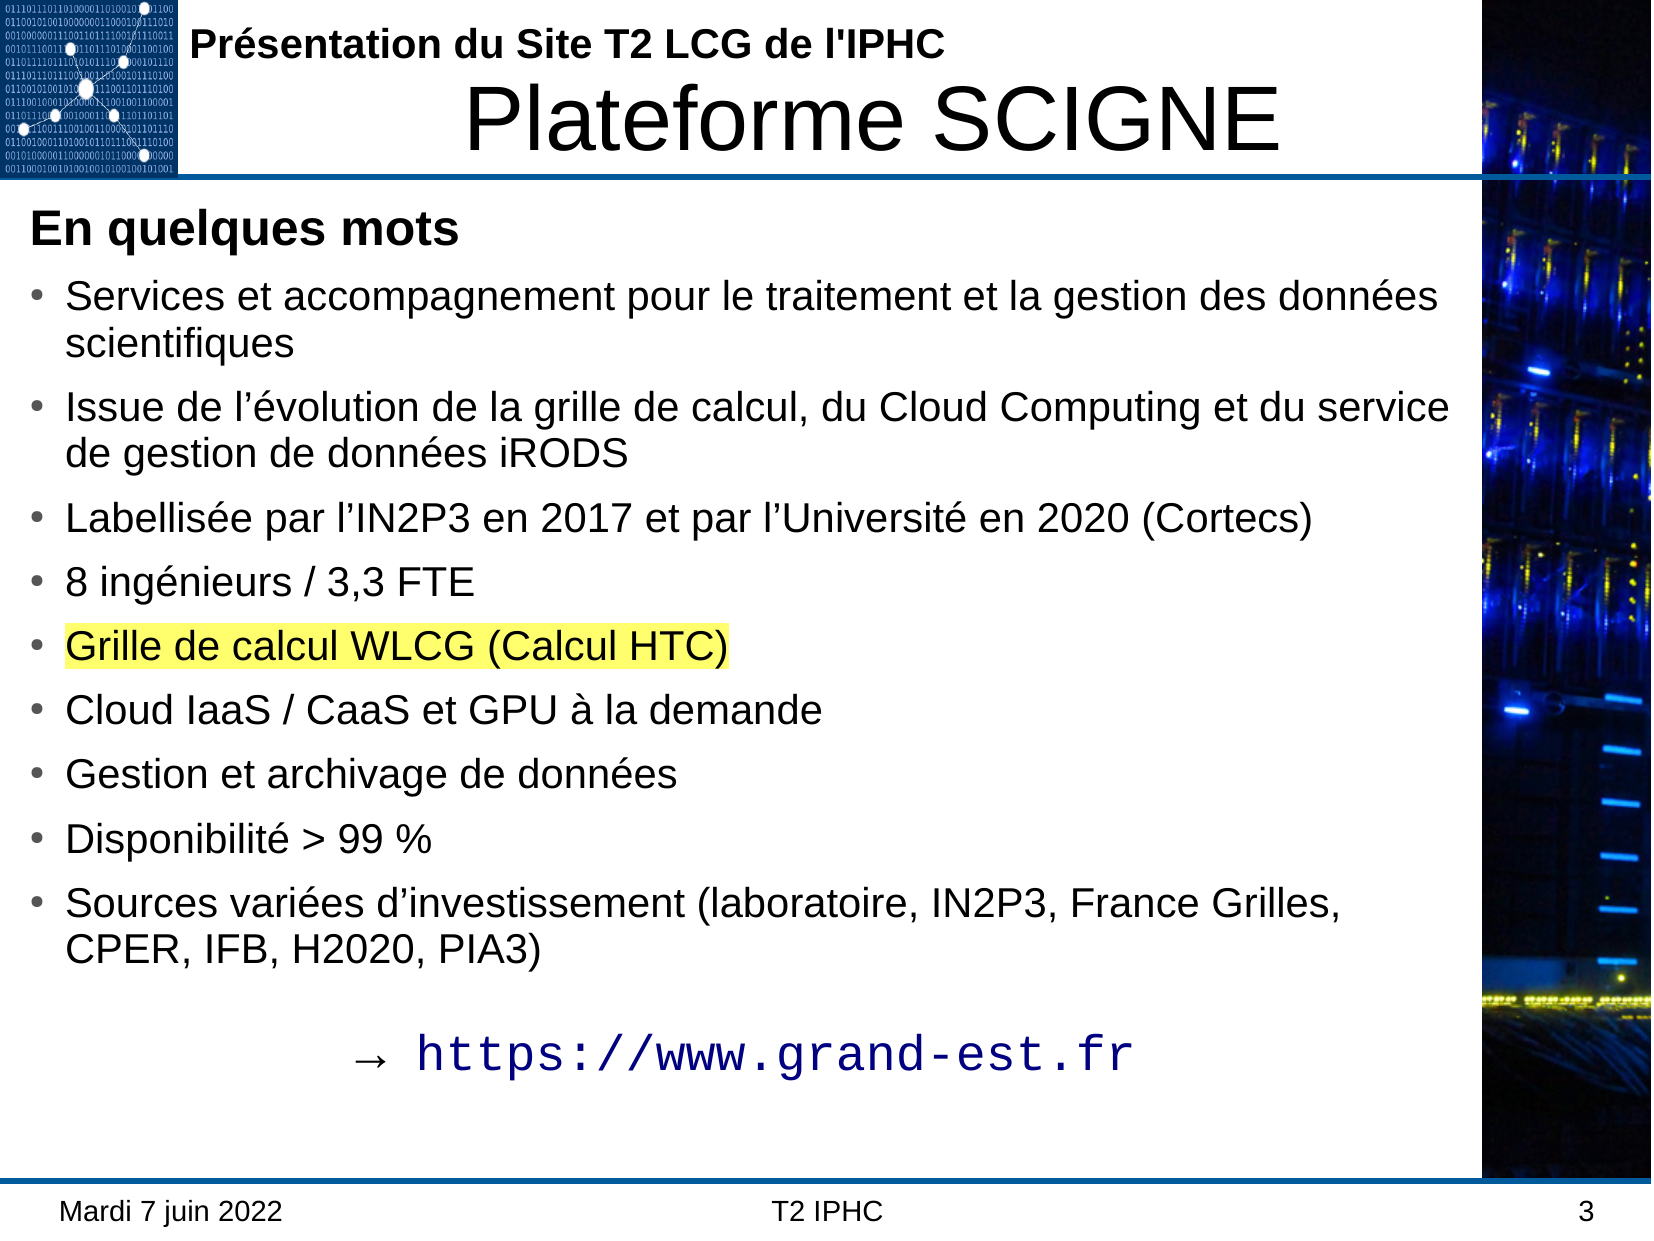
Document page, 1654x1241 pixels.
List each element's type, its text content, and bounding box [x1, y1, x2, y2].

picture [0, 0, 178, 178]
title Plateforme SCIGNE [177, 67, 1571, 171]
text_box En quelques mots Services et accompagnement pour le traitement et la gestion des données scientifiques Issue de l’évolution de la grille de calcul, du Cloud Computing et du service de gestion de données iRODS Labellisée par l’IN2P3 en 2017 et par l’Université en 2020 (Cortecs) 8 ingénieurs / 3,3 FTE Grille de calcul WLCG (Calcul HTC) Cloud IaaS / CaaS et GPU à la demande Gestion et archivage de données Disponibilité > 99 % Sources variées d’investissement (laboratoire, IN2P3, France Grilles, CPER, IFB, H2020, PIA3) → https://www.grand-est.fr [14, 192, 1477, 1152]
picture [1482, 180, 1651, 1178]
picture [1482, 0, 1651, 174]
